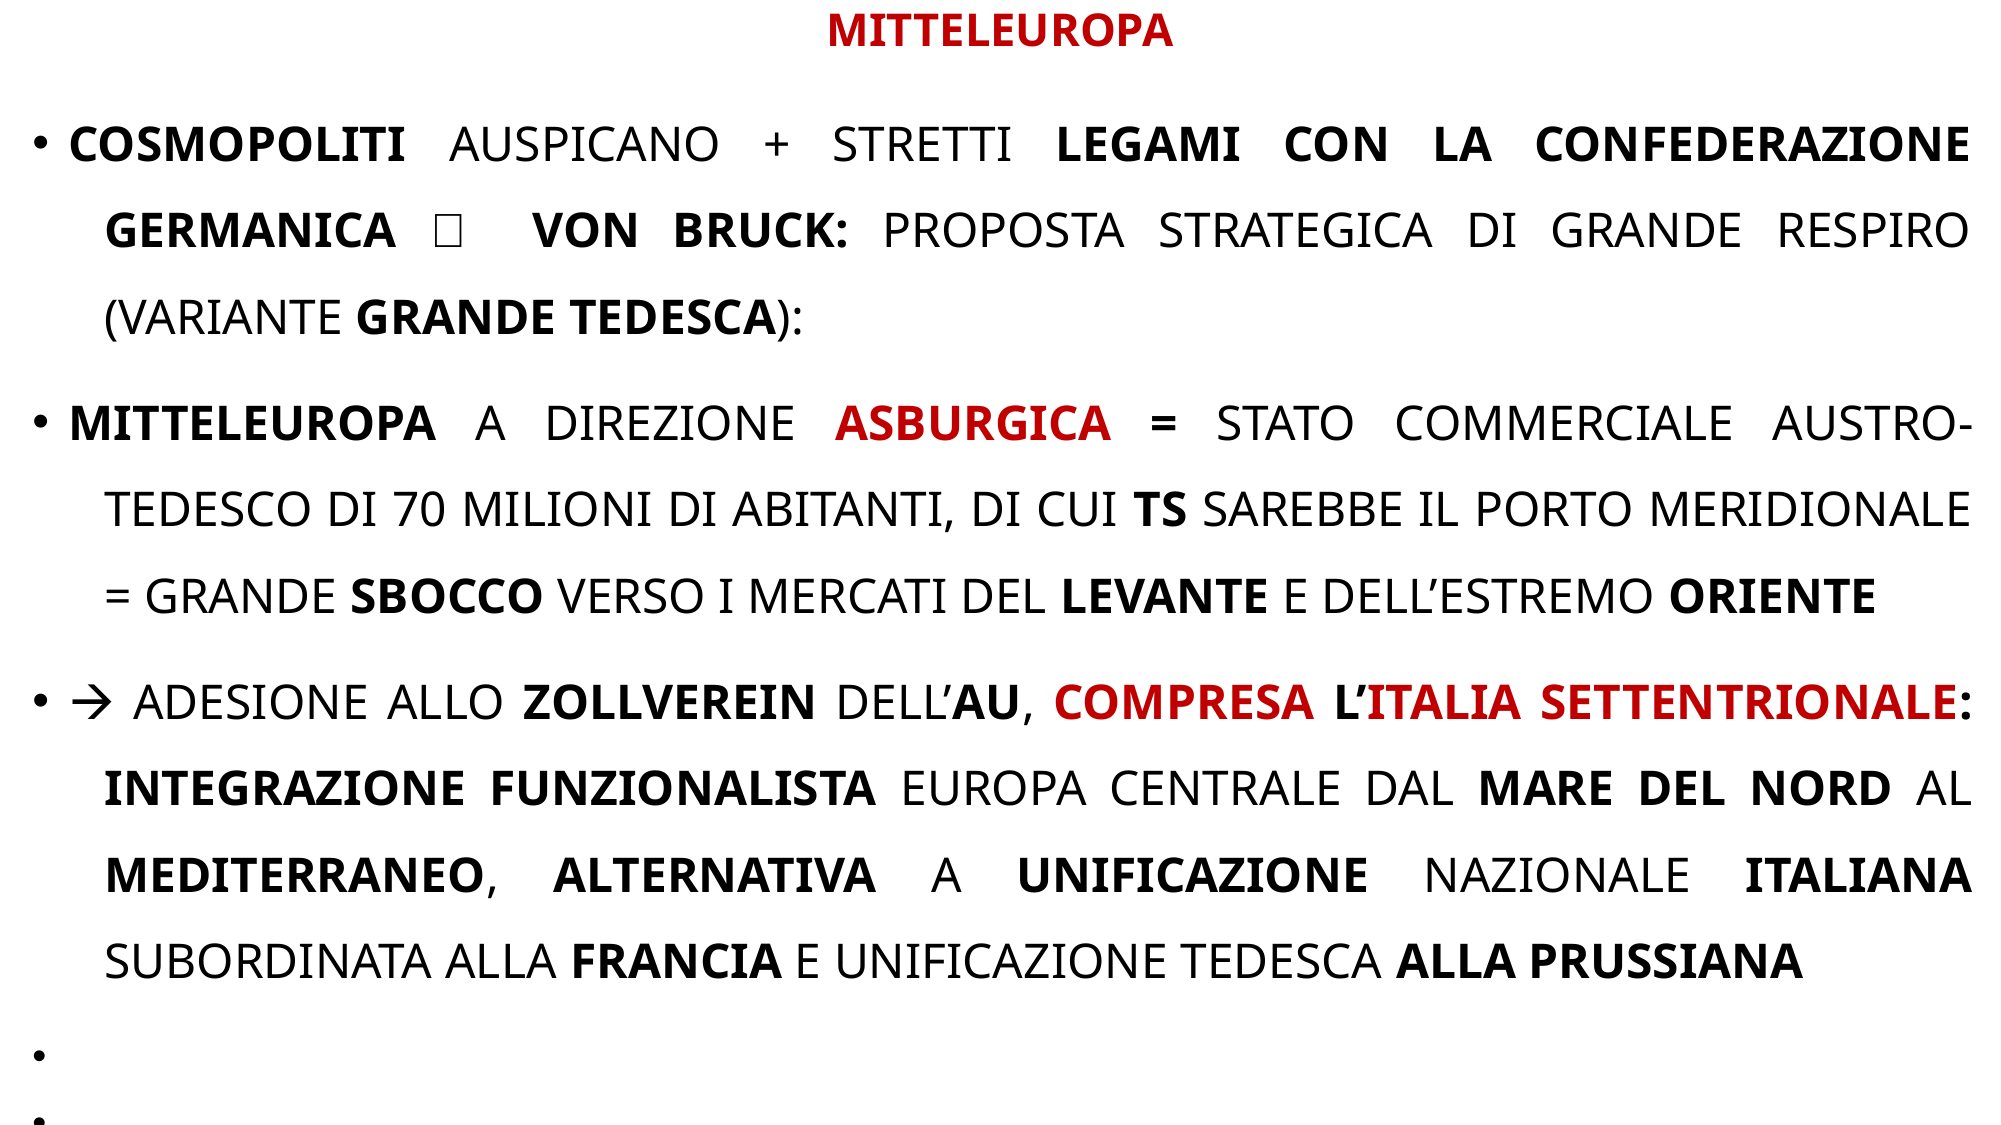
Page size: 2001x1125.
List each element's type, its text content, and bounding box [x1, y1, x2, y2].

list COSMOPOLITI AUSPICANO + STRETTI LEGAMI CON LA CONFEDERAZIONE GERMANICA  VON BRUCK: PROPOSTA STRATEGICA DI GRANDE RESPIRO (VARIANTE GRANDE TEDESCA): MITTELEUROPA A DIREZIONE ASBURGICA = STATO COMMERCIALE AUSTRO-TEDESCO DI 70 MILIONI DI ABITANTI, DI CUI TS SAREBBE IL PORTO MERIDIONALE = GRANDE SBOCCO VERSO I MERCATI DEL LEVANTE E DELL’ESTREMO ORIENTE  ADESIONE ALLO ZOLLVEREIN DELL’AU, COMPRESA L’ITALIA SETTENTRIONALE: INTEGRAZIONE FUNZIONALISTA EUROPA CENTRALE DAL MARE DEL NORD AL MEDITERRANEO, ALTERNATIVA A UNIFICAZIONE NAZIONALE ITALIANA SUBORDINATA ALLA FRANCIA E UNIFICAZIONE TEDESCA ALLA PRUSSIANA [17, 77, 1988, 1125]
title MITTELEUROPA [137, 0, 1863, 65]
